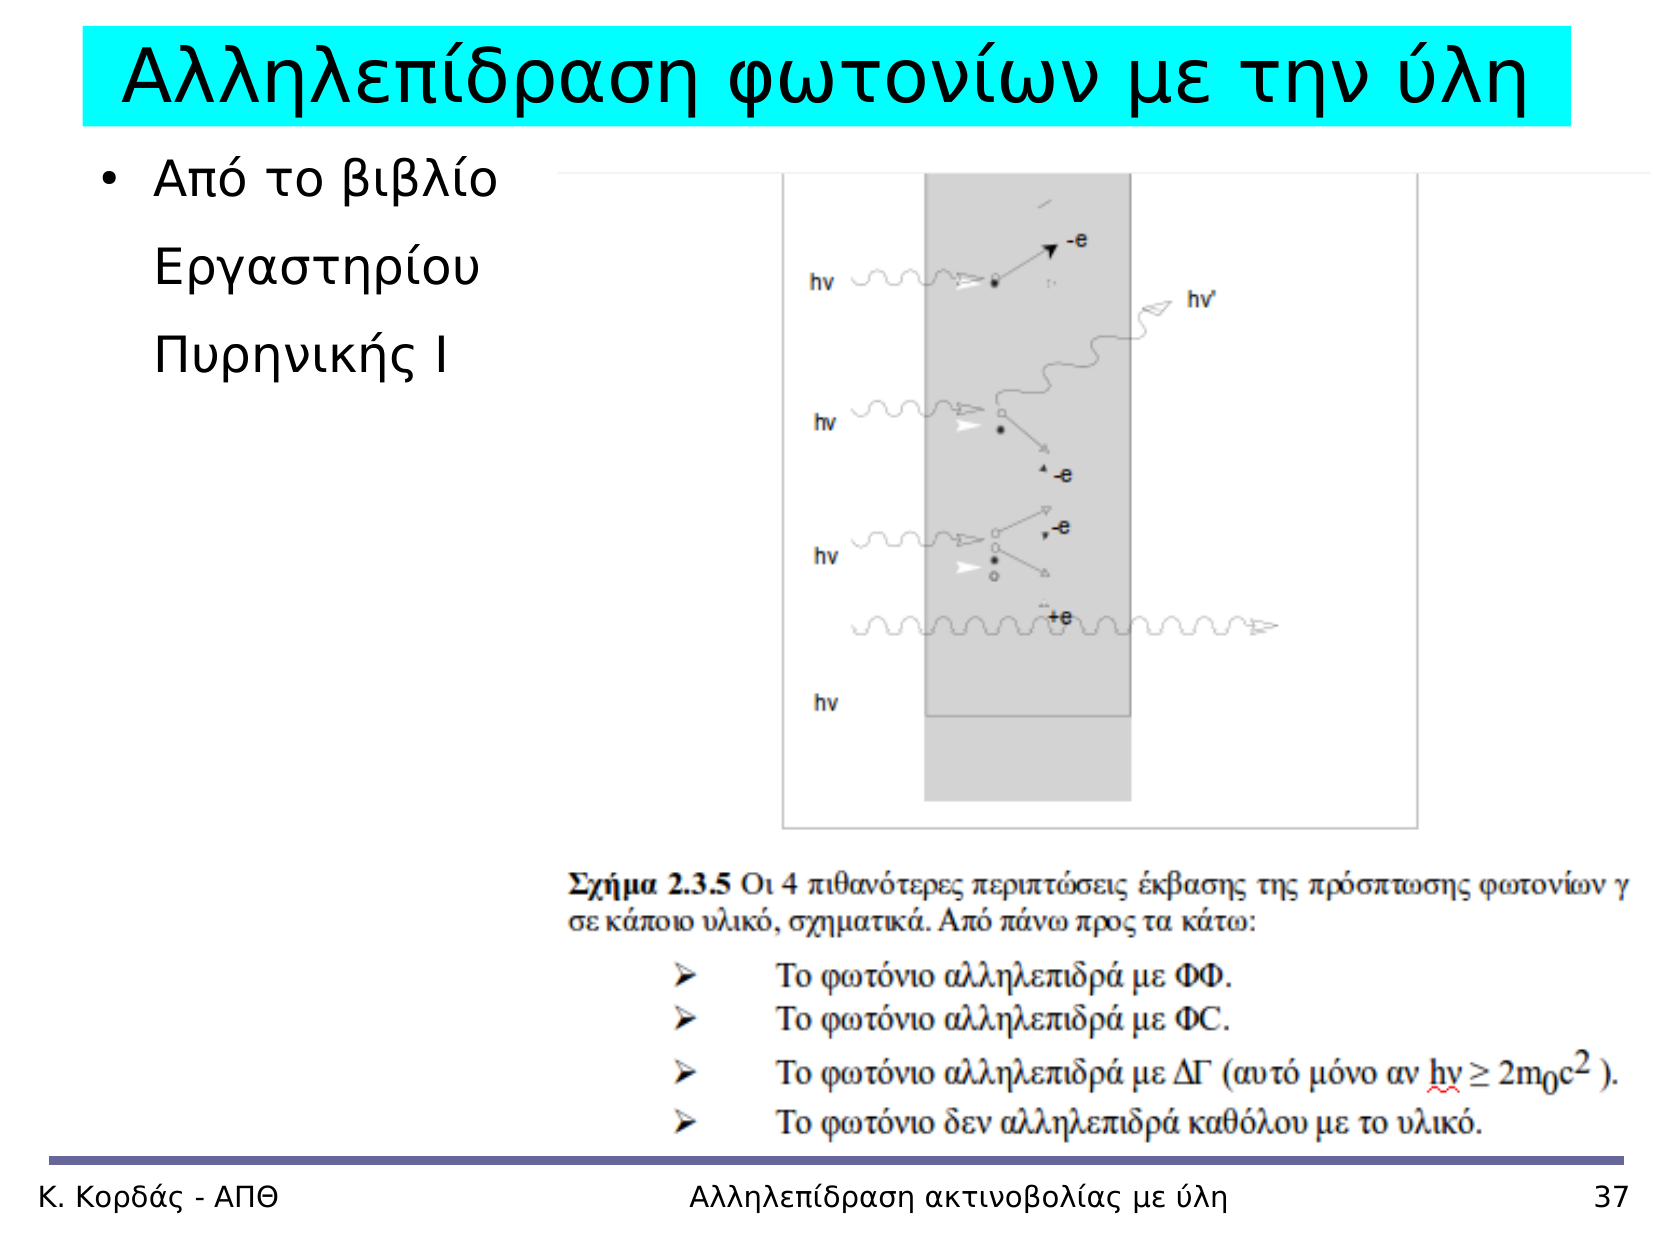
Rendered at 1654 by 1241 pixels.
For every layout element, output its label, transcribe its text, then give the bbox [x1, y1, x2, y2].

title Αλληλεπίδραση φωτονίων με την ύλη [82, 25, 1571, 127]
picture [558, 172, 1650, 1145]
list Από το βιβλίο Εργαστηρίου Πυρηνικής Ι [82, 150, 1571, 1127]
